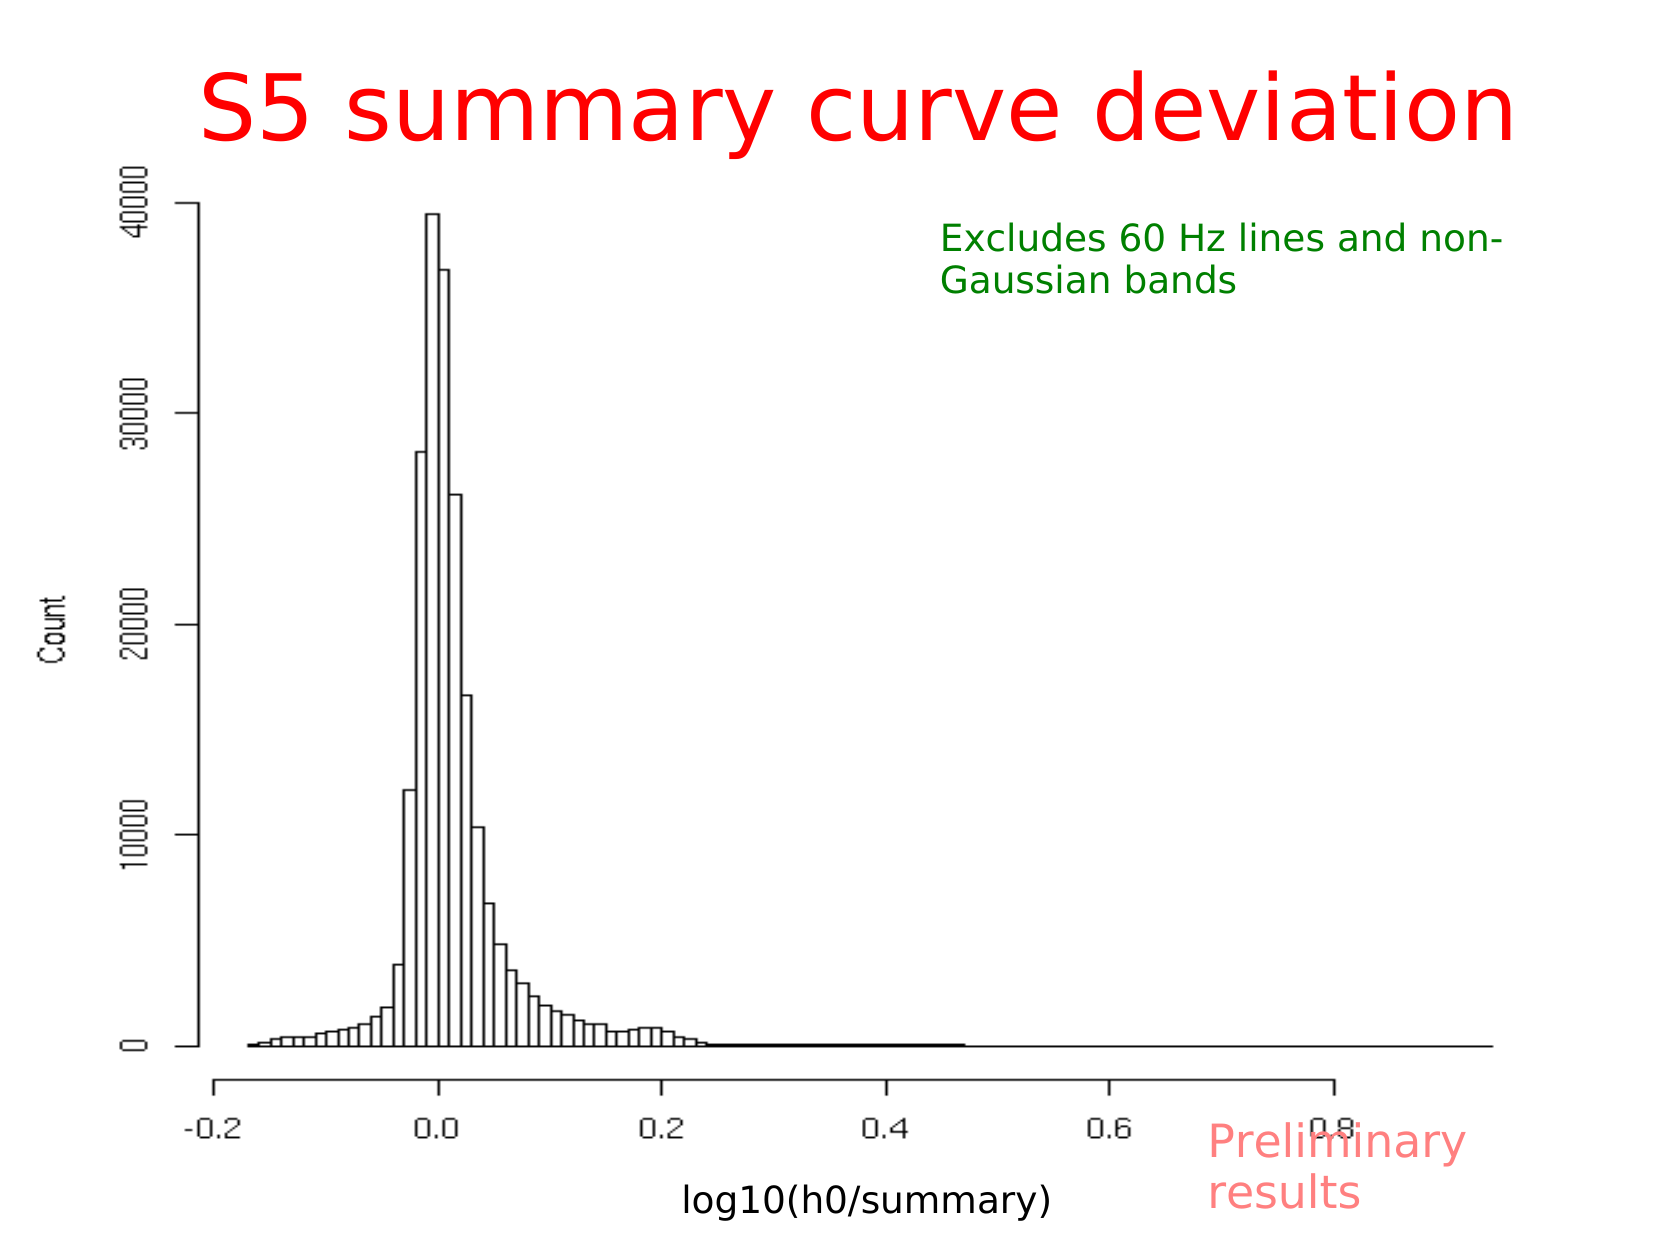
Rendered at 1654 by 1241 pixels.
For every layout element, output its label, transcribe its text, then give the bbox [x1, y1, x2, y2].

picture [28, 52, 1629, 1241]
title S5 summary curve deviation [177, 25, 1542, 193]
text_box Excludes 60 Hz lines and non-Gaussian bands [925, 210, 1582, 311]
text_box Preliminary results [1192, 1108, 1644, 1229]
text_box log10(h0/summary) [666, 1172, 1069, 1231]
